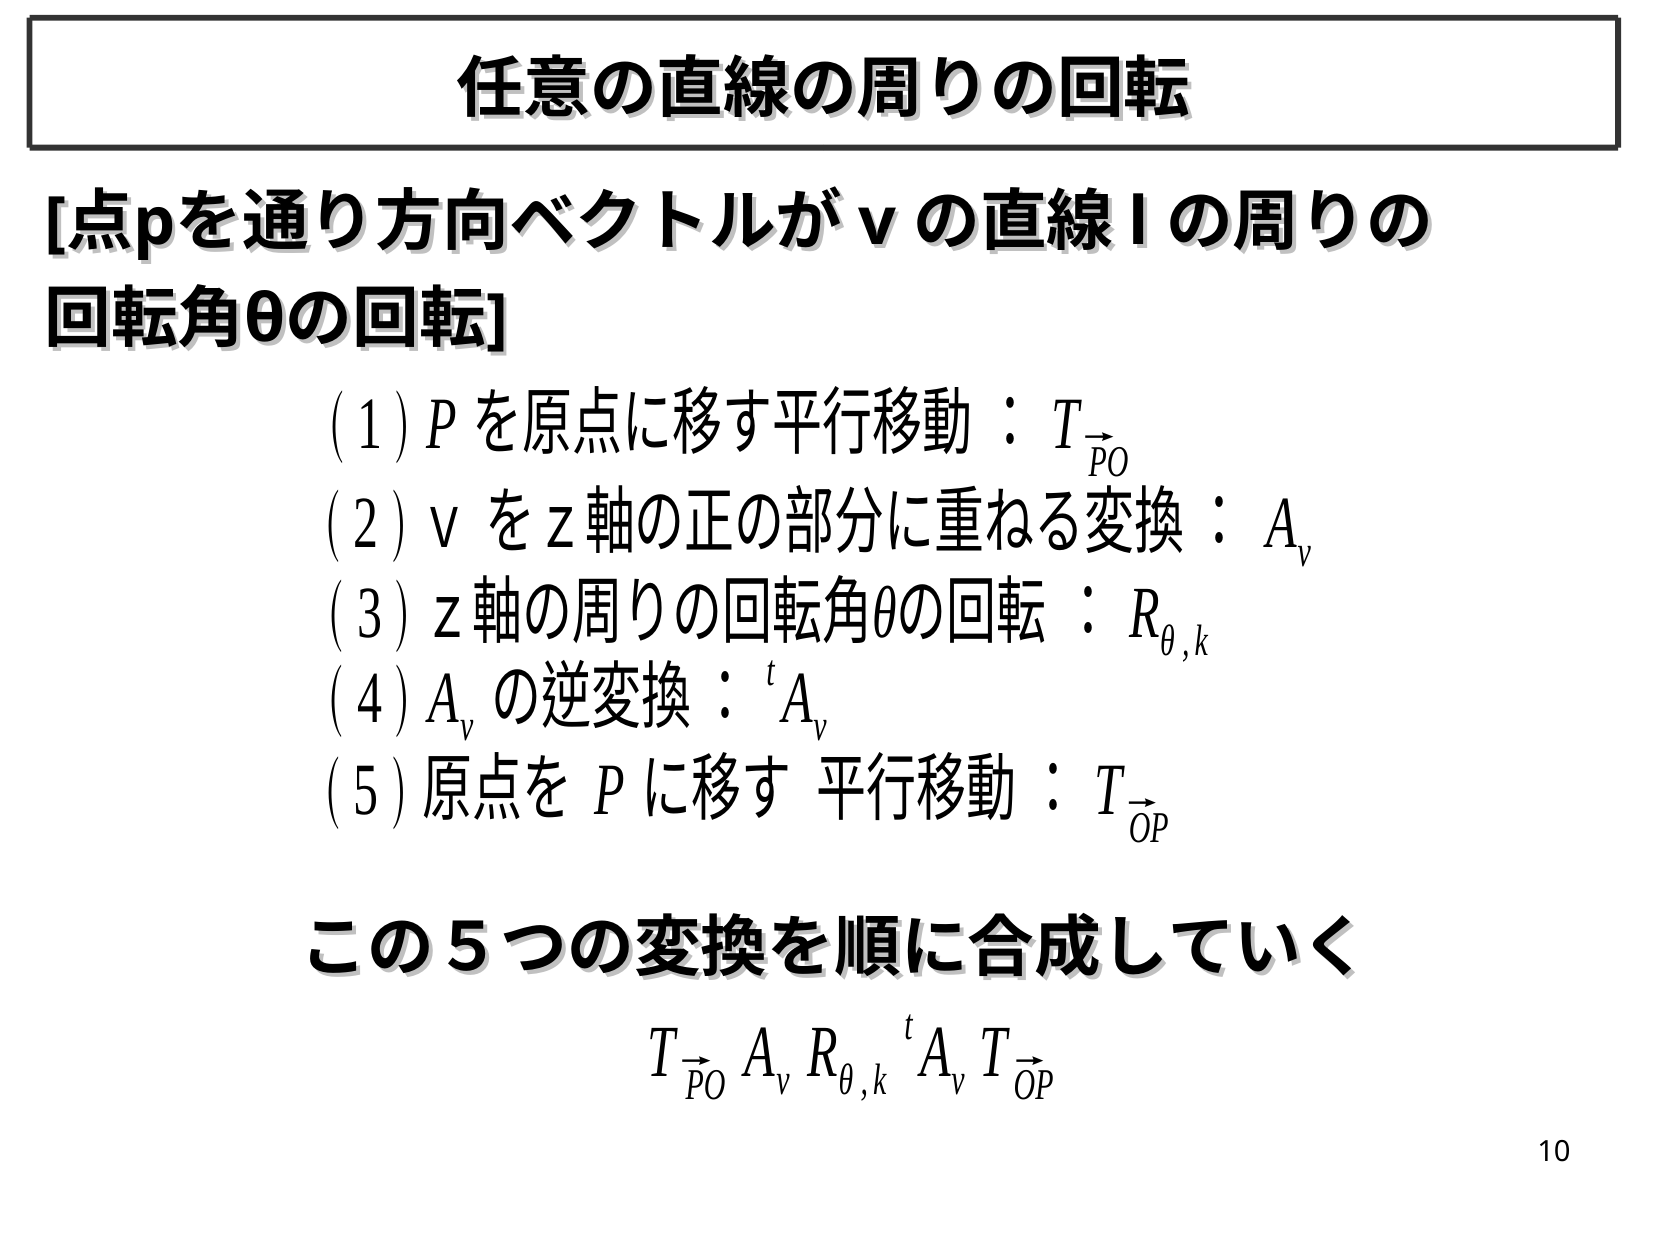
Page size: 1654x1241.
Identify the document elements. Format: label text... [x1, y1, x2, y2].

chart [303, 384, 1323, 749]
text_box 任意の直線の周りの回転 [29, 17, 1619, 148]
text_box [点pを通り方向ベクトルが v の直線 l の周りの 回転角θの回転] [29, 159, 1507, 322]
chart [626, 998, 1066, 1109]
chart [303, 750, 1181, 851]
text_box この５つの変換を順に合成していく [285, 885, 1368, 975]
